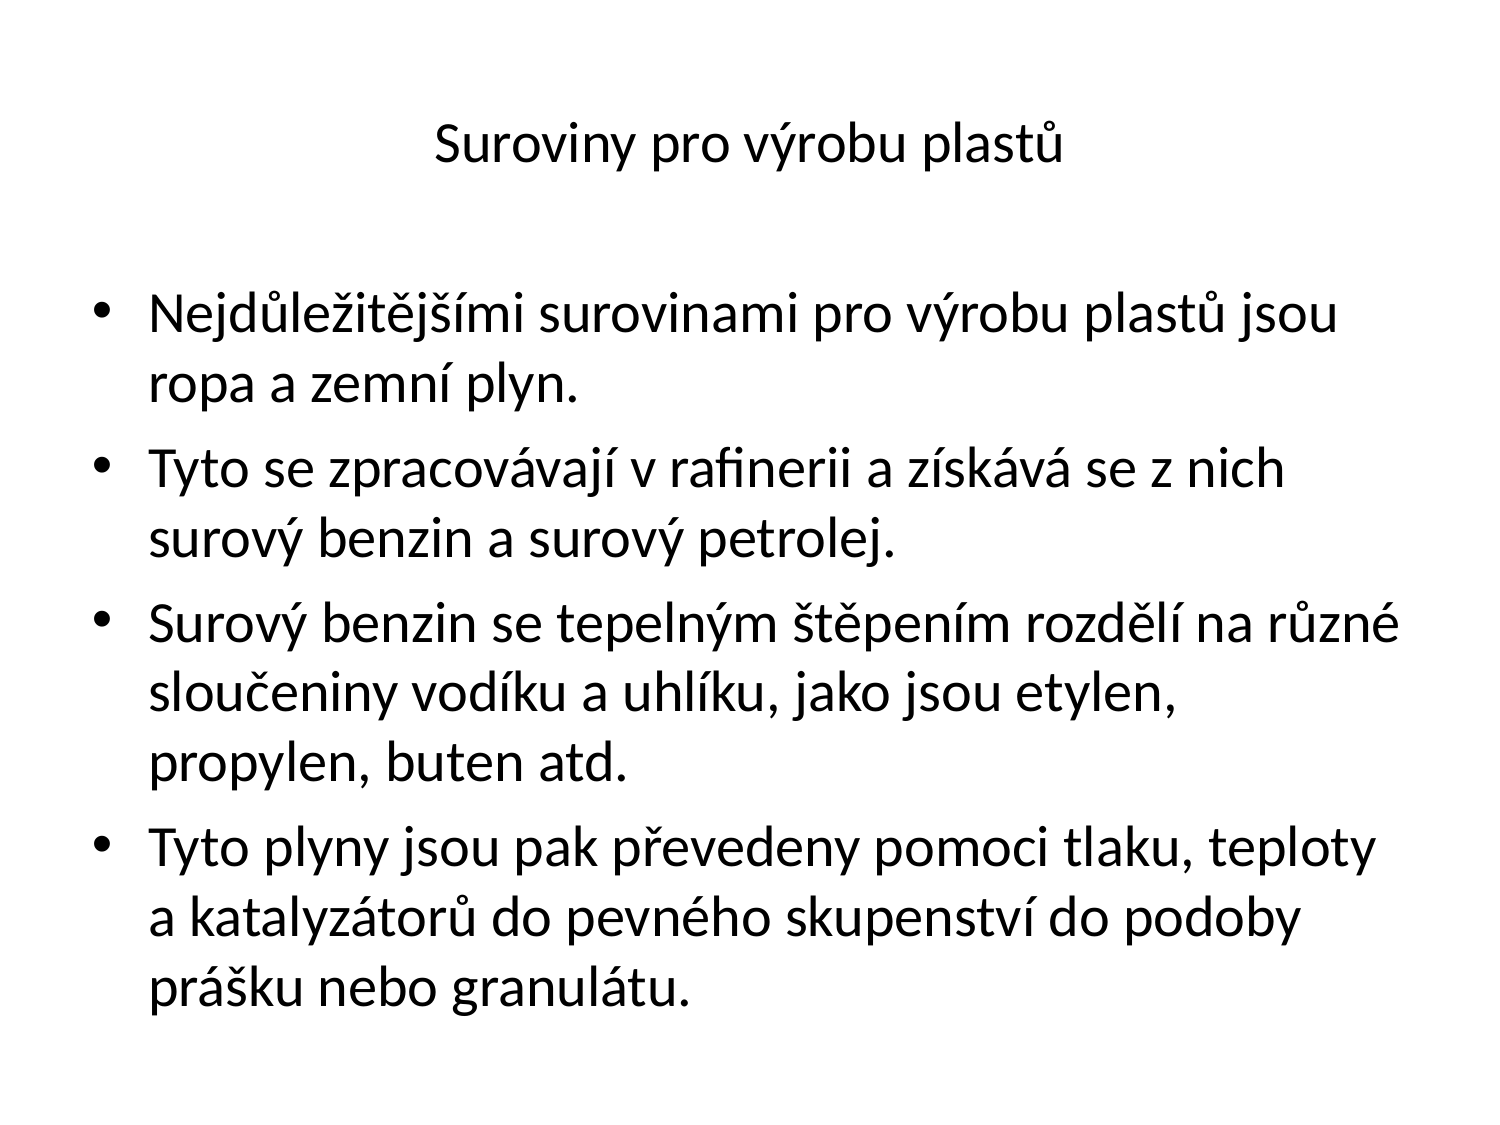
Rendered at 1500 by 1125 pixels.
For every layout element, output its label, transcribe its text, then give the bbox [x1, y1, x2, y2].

list Nejdůležitějšími surovinami pro výrobu plastů jsou ropa a zemní plyn. Tyto se zpracovávají v rafinerii a získává se z nich surový benzin a surový petrolej. Surový benzin se tepelným štěpením rozdělí na různé sloučeniny vodíku a uhlíku, jako jsou etylen, propylen, buten atd. Tyto plyny jsou pak převedeny pomoci tlaku, teploty a katalyzátorů do pevného skupenství do podoby prášku nebo granulátu. [76, 267, 1427, 1026]
title Suroviny pro výrobu plastů [75, 45, 1426, 233]
